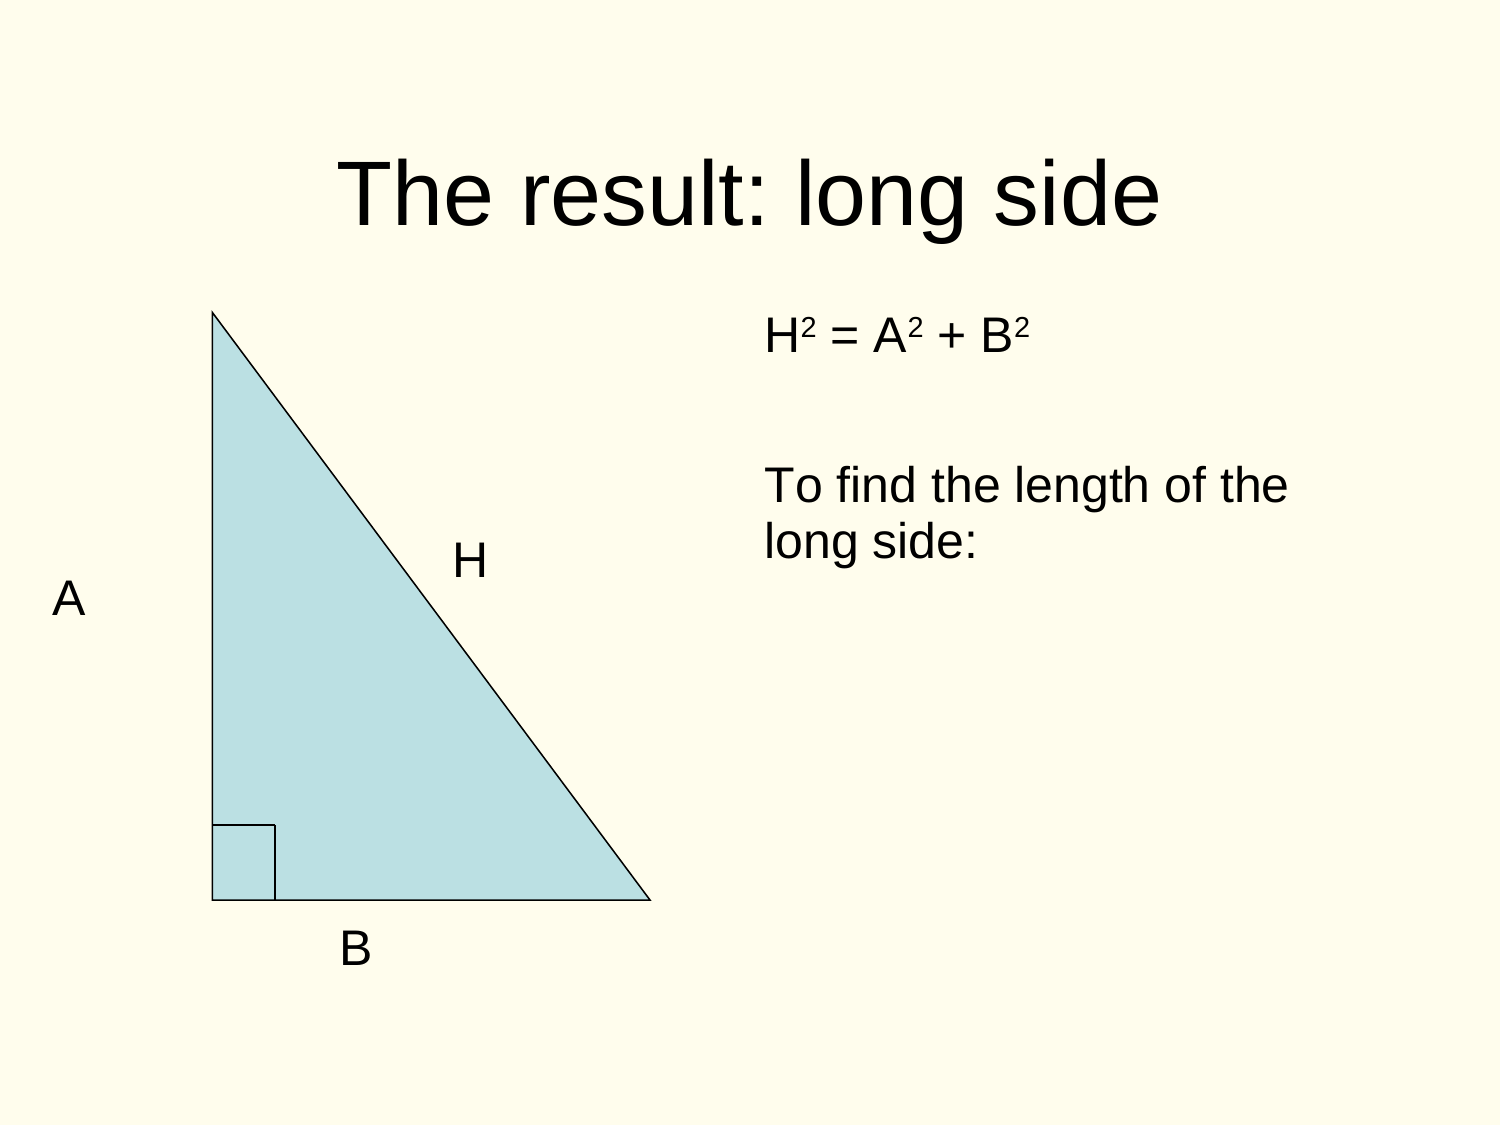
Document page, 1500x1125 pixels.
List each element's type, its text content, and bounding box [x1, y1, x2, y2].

title The result: long side [112, 99, 1388, 288]
text_box A [37, 562, 213, 634]
text_box H2 = A2 + B2 [749, 299, 1091, 372]
text_box To find the length of the long side: [749, 449, 1328, 577]
text_box B [324, 912, 388, 984]
text_box H [437, 524, 504, 597]
text_box [212, 312, 651, 901]
